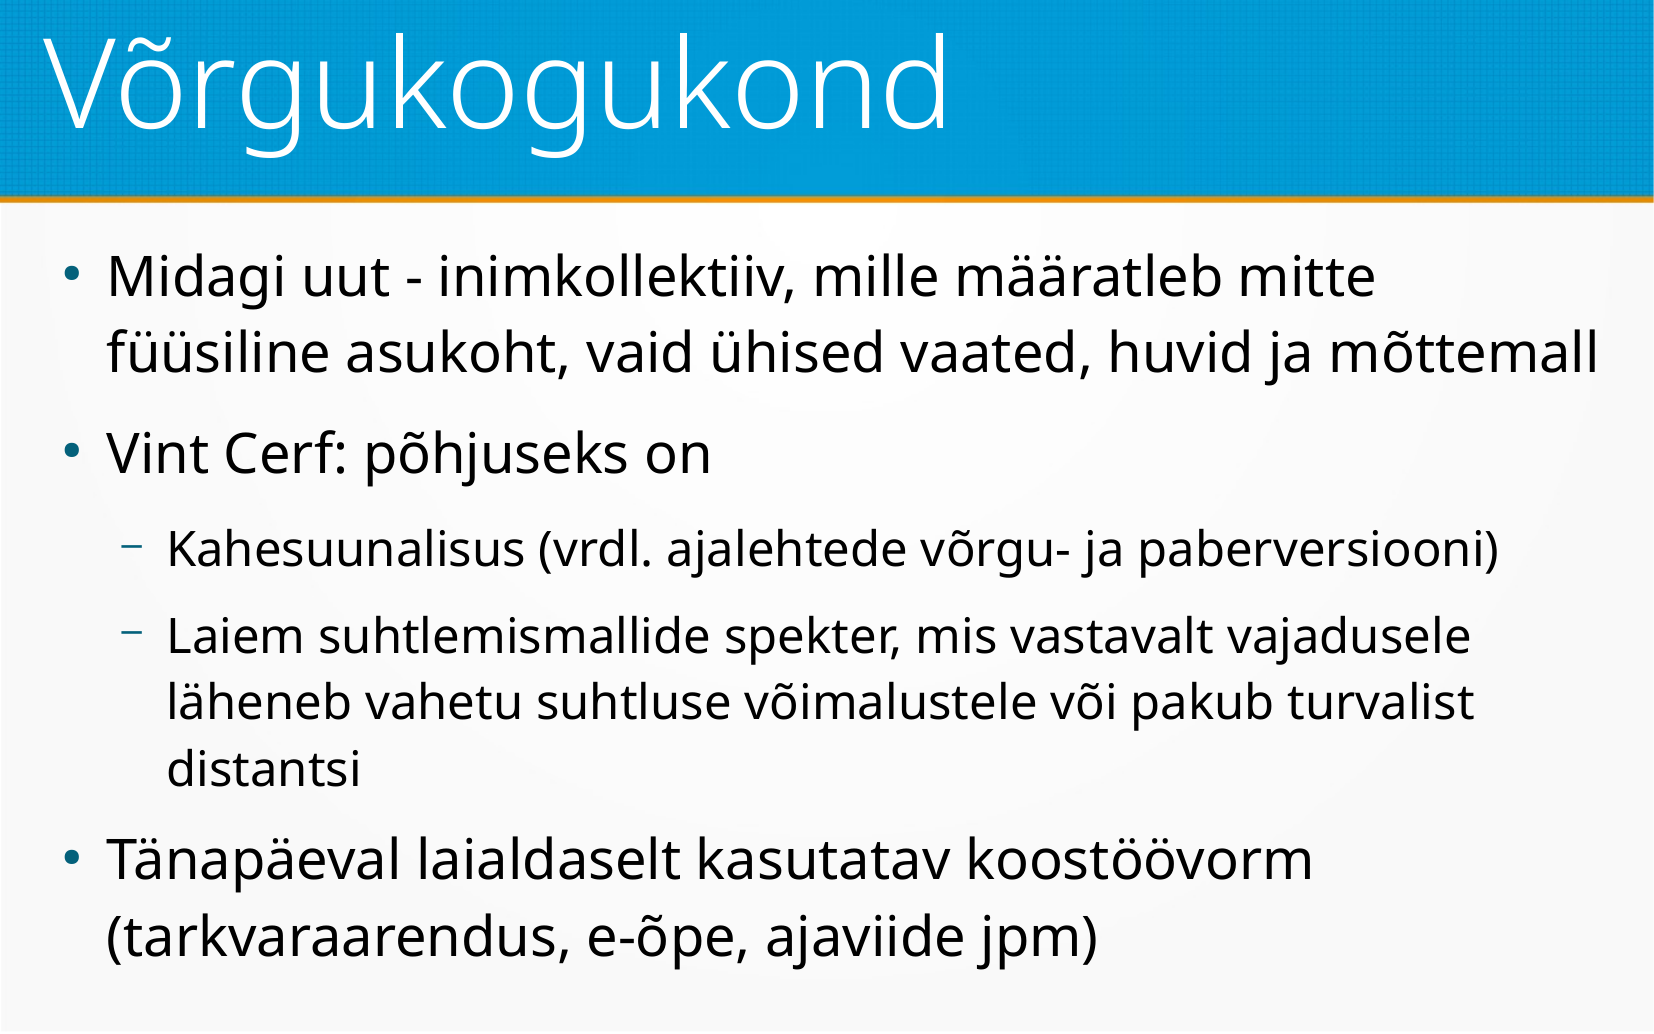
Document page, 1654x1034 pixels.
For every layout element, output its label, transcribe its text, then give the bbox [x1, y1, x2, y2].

picture [0, 195, 1654, 1034]
list Midagi uut - inimkollektiiv, mille määratleb mitte füüsiline asukoht, vaid ühised vaated, huvid ja mõttemall Vint Cerf: põhjuseks on Kahesuunalisus (vrdl. ajalehtede võrgu- ja paberversiooni) Laiem suhtlemismallide spekter, mis vastavalt vajadusele läheneb vahetu suhtluse võimalustele või pakub turvalist distantsi Tänapäeval laialdaselt kasutatav koostöövorm (tarkvaraarendus, e-õpe, ajaviide jpm) [47, 236, 1607, 1002]
title Võrgukogukond [43, 0, 1619, 166]
